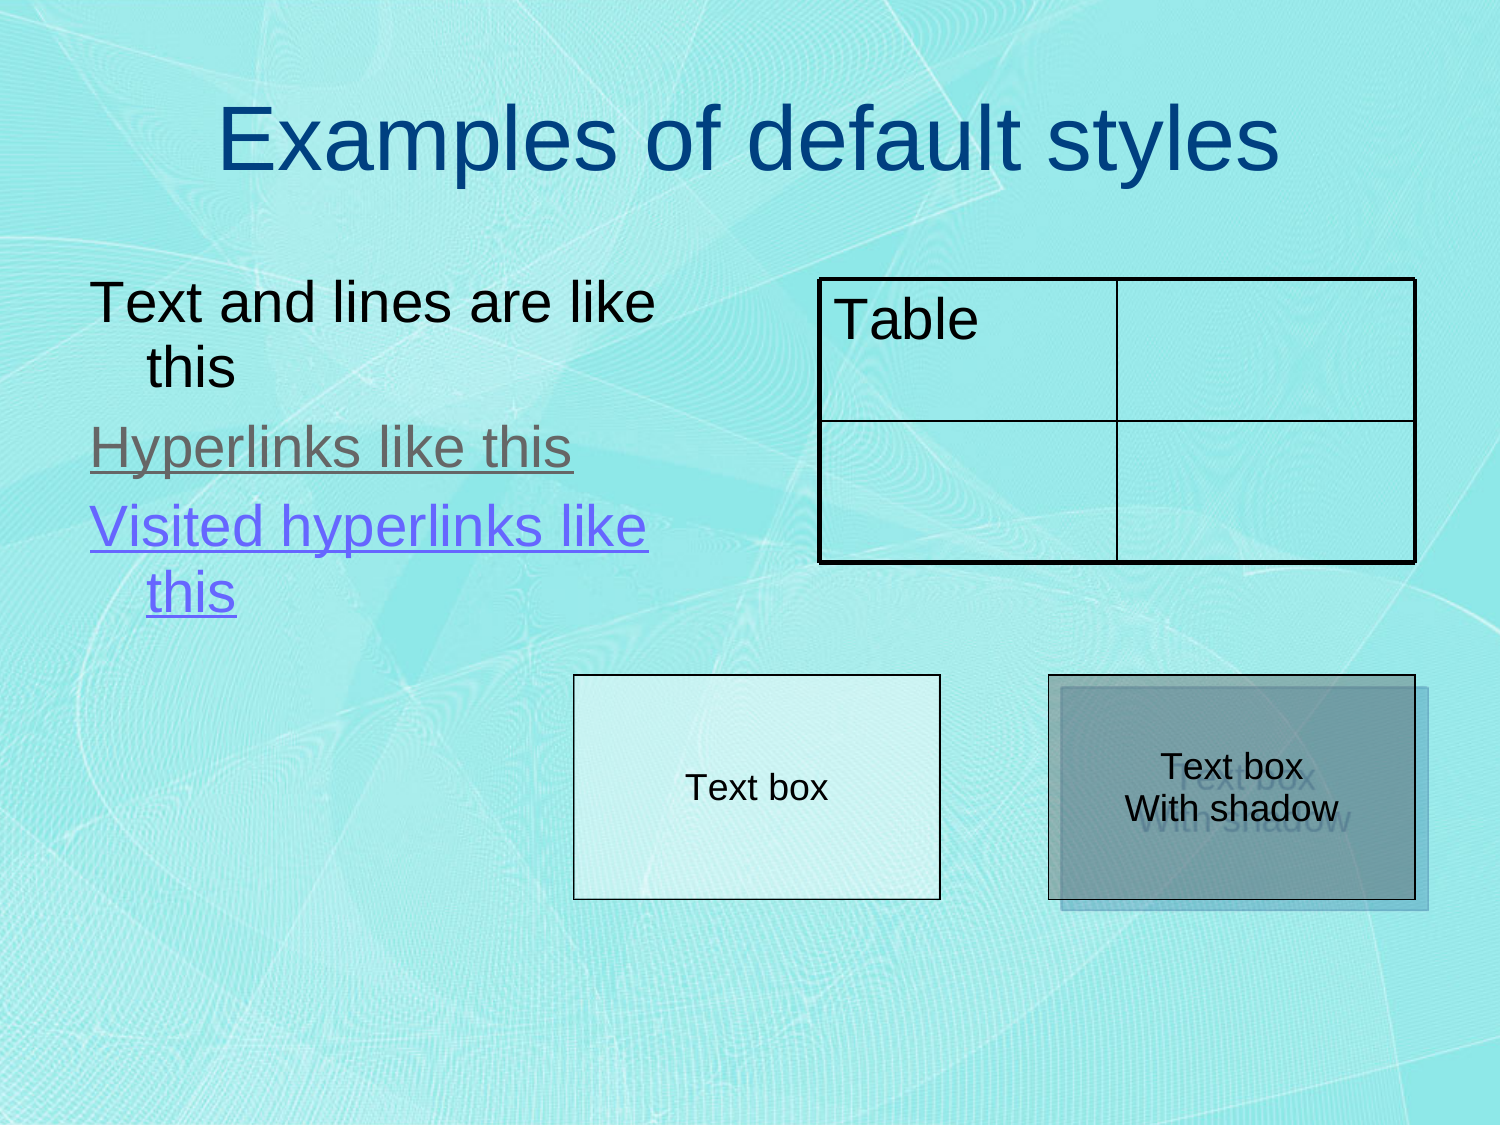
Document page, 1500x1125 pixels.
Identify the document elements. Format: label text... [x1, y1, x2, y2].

text_box Table [822, 281, 1116, 420]
text_box Text box [573, 674, 940, 900]
title Examples of default styles [75, 45, 1426, 233]
text_box Text box With shadow [1048, 674, 1415, 900]
list Text and lines are like this Hyperlinks like this Visited hyperlinks like this [75, 262, 738, 870]
picture [0, 0, 1500, 1125]
